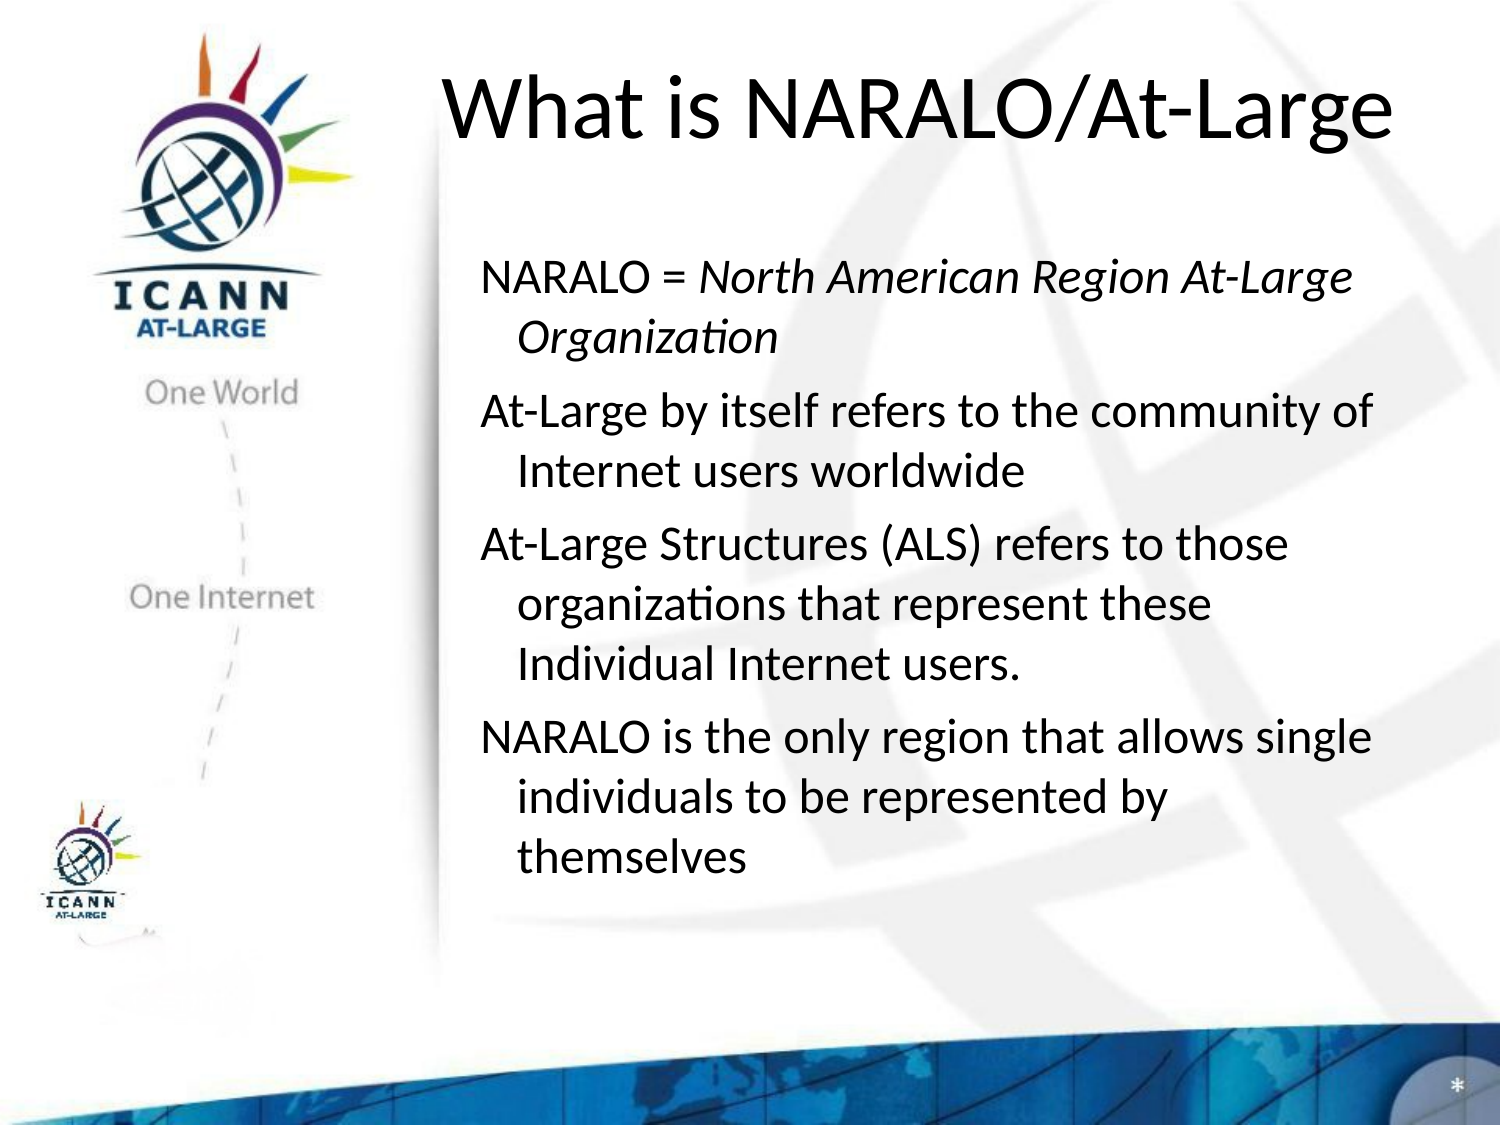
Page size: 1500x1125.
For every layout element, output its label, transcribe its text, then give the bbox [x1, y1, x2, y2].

text_box NARALO = North American Region At-Large Organization At-Large by itself refers to the community of Internet users worldwide At-Large Structures (ALS) refers to those organizations that represent these Individual Internet users. NARALO is the only region that allows single individuals to be represented by themselves [445, 228, 1397, 928]
text_box What is NARALO/At-Large [395, 32, 1444, 185]
picture [0, 0, 1500, 1125]
